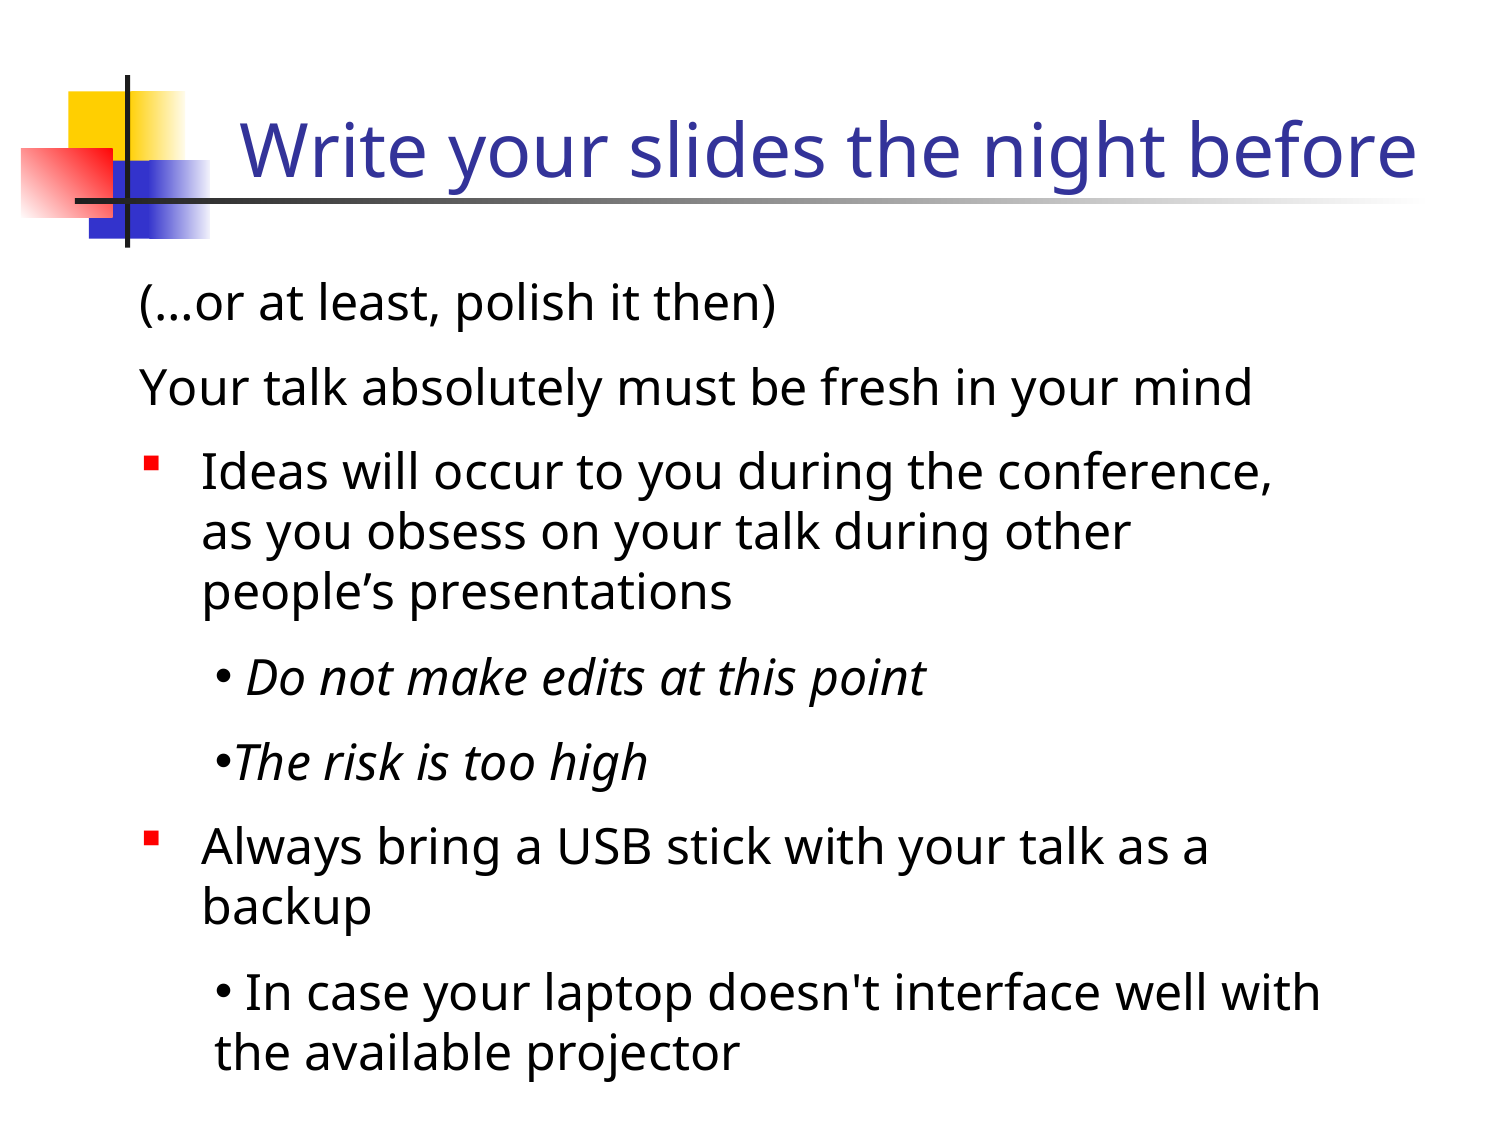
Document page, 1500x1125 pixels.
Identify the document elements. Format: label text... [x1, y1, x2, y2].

title Write your slides the night before [224, 12, 1500, 200]
text_box (…or at least, polish it then)‏ Your talk absolutely must be fresh in your mind Ideas will occur to you during the conference, as you obsess on your talk during other people’s presentations Do not make edits at this point The risk is too high Always bring a USB stick with your talk as a backup In case your laptop doesn't interface well with the available projector [124, 262, 1351, 1088]
